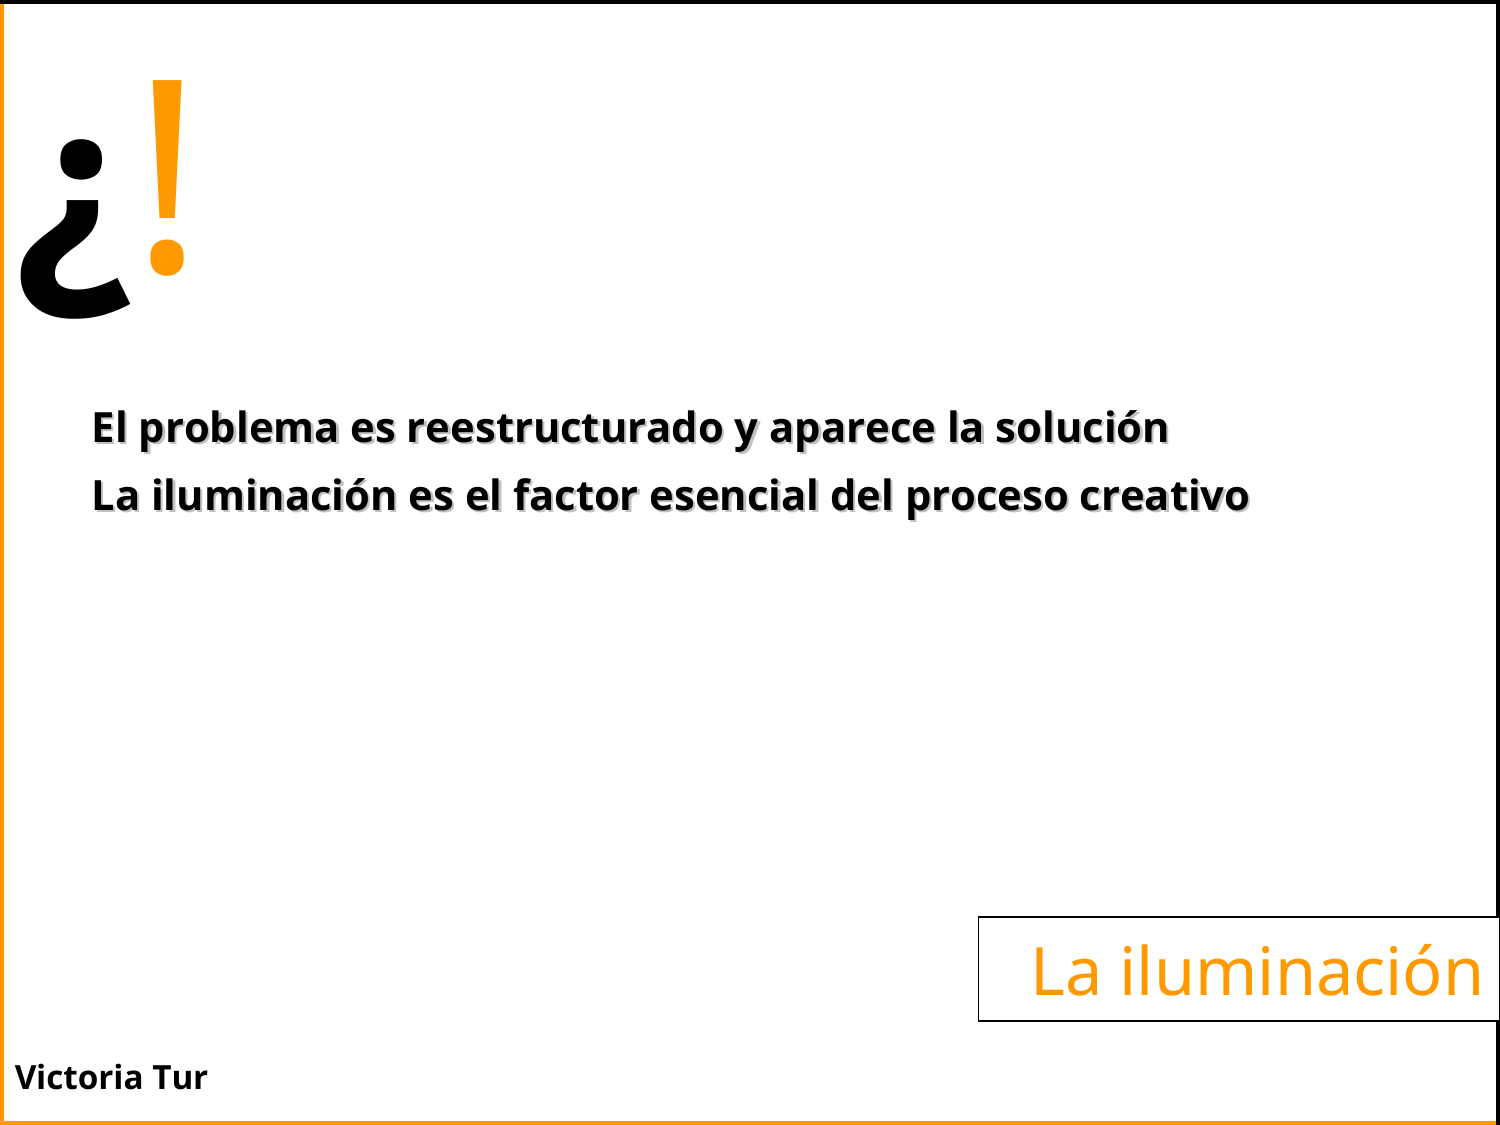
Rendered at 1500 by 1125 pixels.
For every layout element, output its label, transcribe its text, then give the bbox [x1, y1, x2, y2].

text_box La iluminación [978, 916, 1500, 1021]
list El problema es reestructurado y aparece la solución La iluminación es el factor esencial del proceso creativo [76, 255, 1427, 998]
